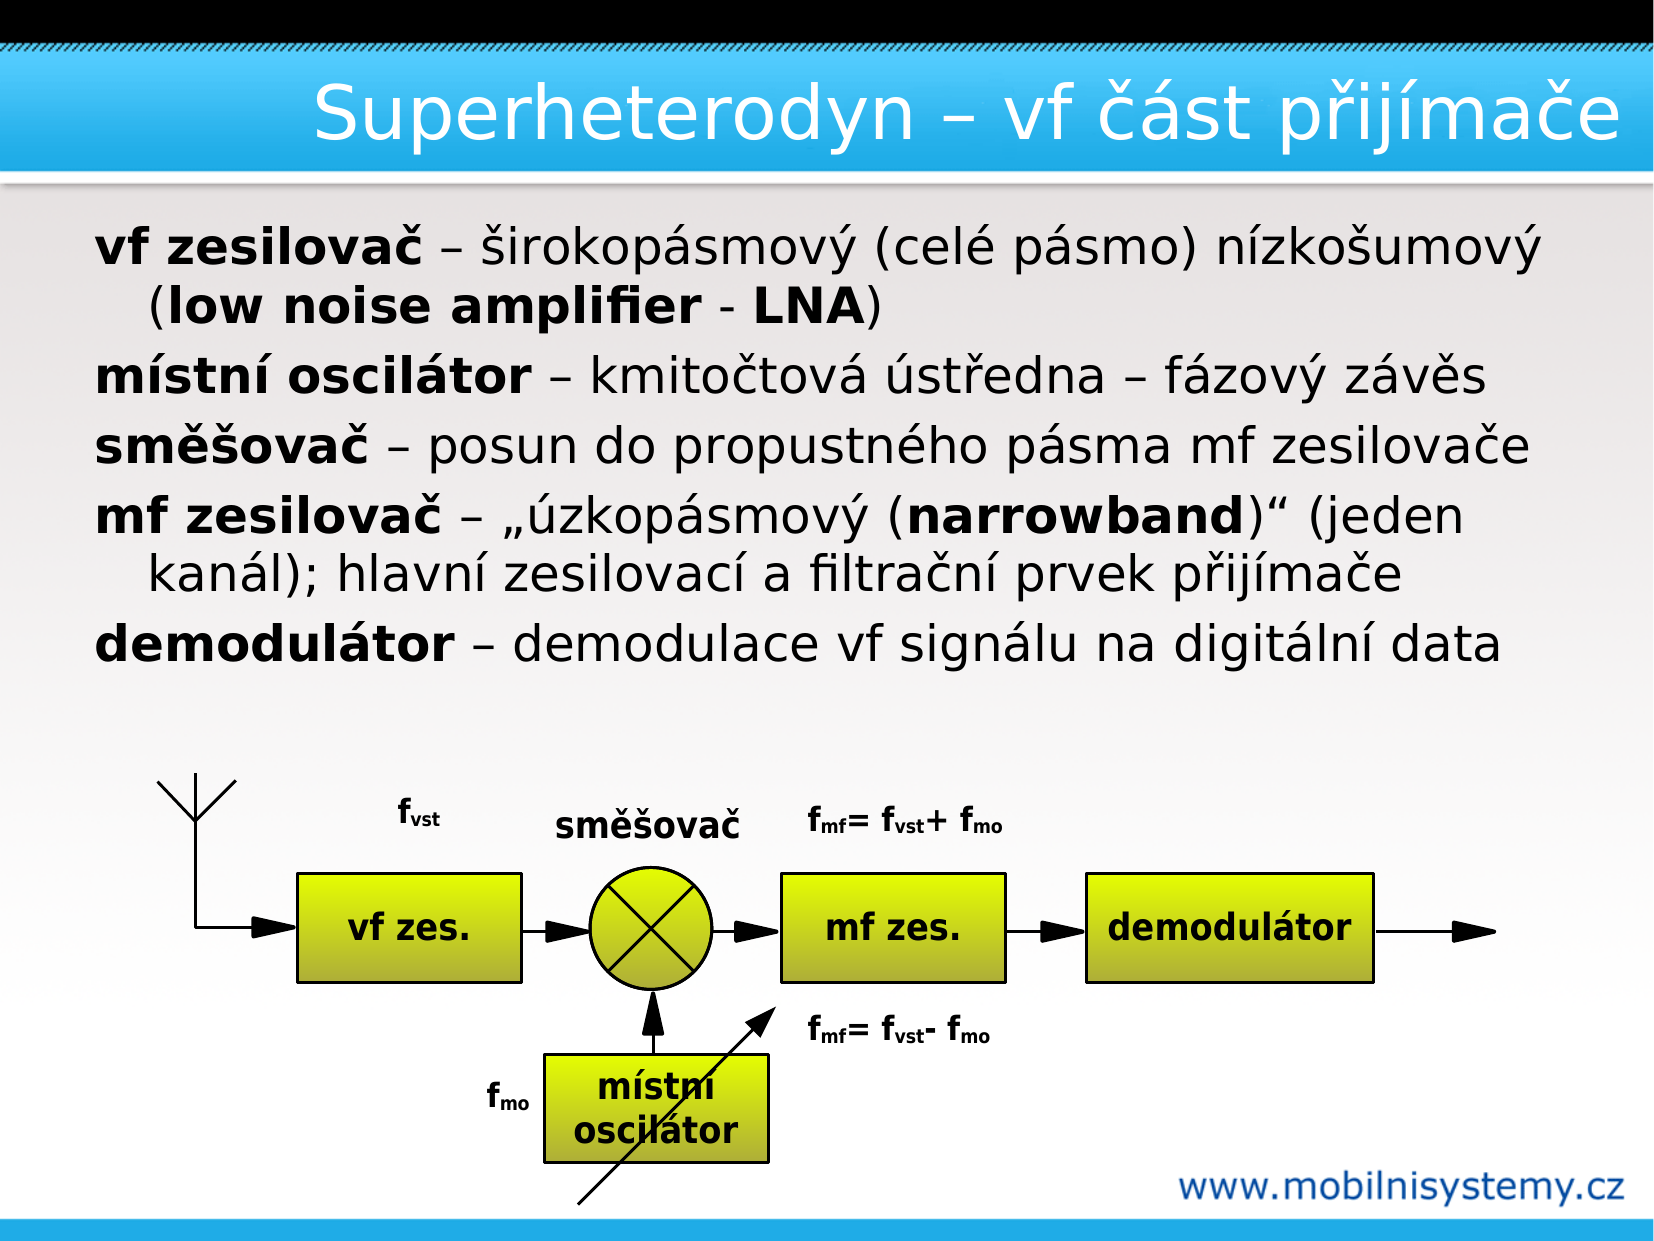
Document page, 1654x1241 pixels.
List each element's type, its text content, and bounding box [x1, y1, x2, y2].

text_box vf zes. [297, 873, 522, 983]
text_box fmo [471, 1069, 545, 1140]
text_box mf zes. [781, 873, 1006, 983]
text_box [592, 889, 648, 968]
picture [0, 0, 1654, 1241]
text_box místní oscilátor [544, 1054, 725, 1163]
title Superheterodyn – vf část přijímače [29, 49, 1625, 178]
text_box demodulátor [1086, 873, 1374, 983]
text_box směšovač [540, 795, 757, 855]
text_box fvst [382, 785, 456, 856]
text_box fmf= fvst- fmo [792, 1002, 1006, 1067]
text_box [611, 932, 691, 987]
text_box fmf= fvst+ fmo [792, 792, 1018, 857]
text_box [654, 889, 710, 968]
text_box místní oscilátor [623, 1054, 769, 1163]
text_box [611, 869, 691, 925]
list vf zesilovač – širokopásmový (celé pásmo) nízkošumový (low noise amplifier - LNA) místní oscilátor – kmitočtová ústředna – fázový závěs směšovač – posun do propustného pásma mf zesilovače mf zesilovač – „úzkopásmový (narrowband)“ (jeden kanál); hlavní zesilovací a filtrační prvek přijímače demodulátor – demodulace vf signálu na digitální data [76, 218, 1577, 755]
